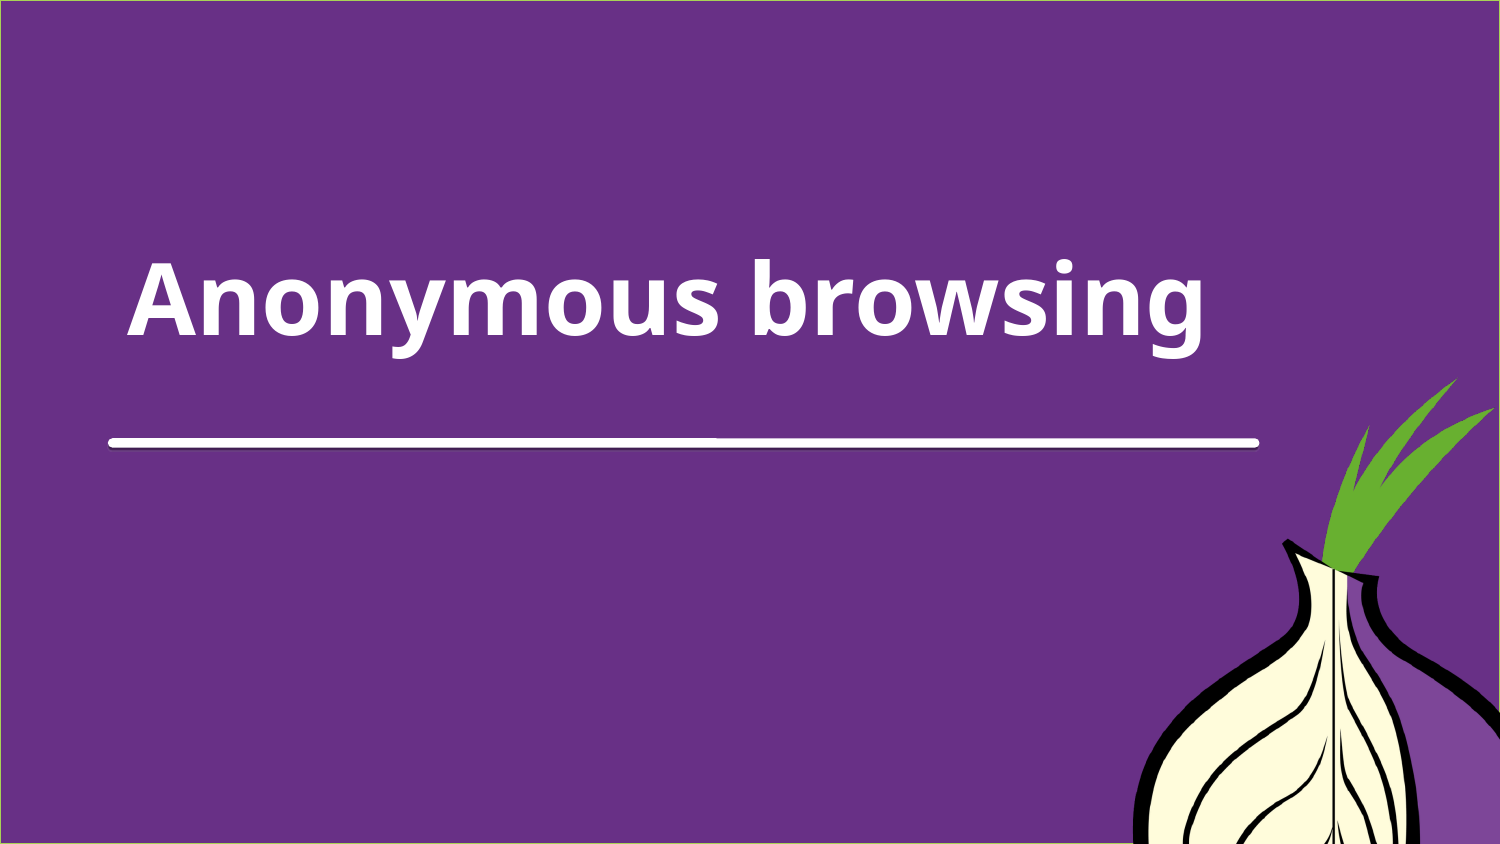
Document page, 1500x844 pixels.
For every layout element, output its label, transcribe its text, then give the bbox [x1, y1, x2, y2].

picture [1122, 377, 1500, 844]
text_box Anonymous browsing [112, 148, 1388, 443]
